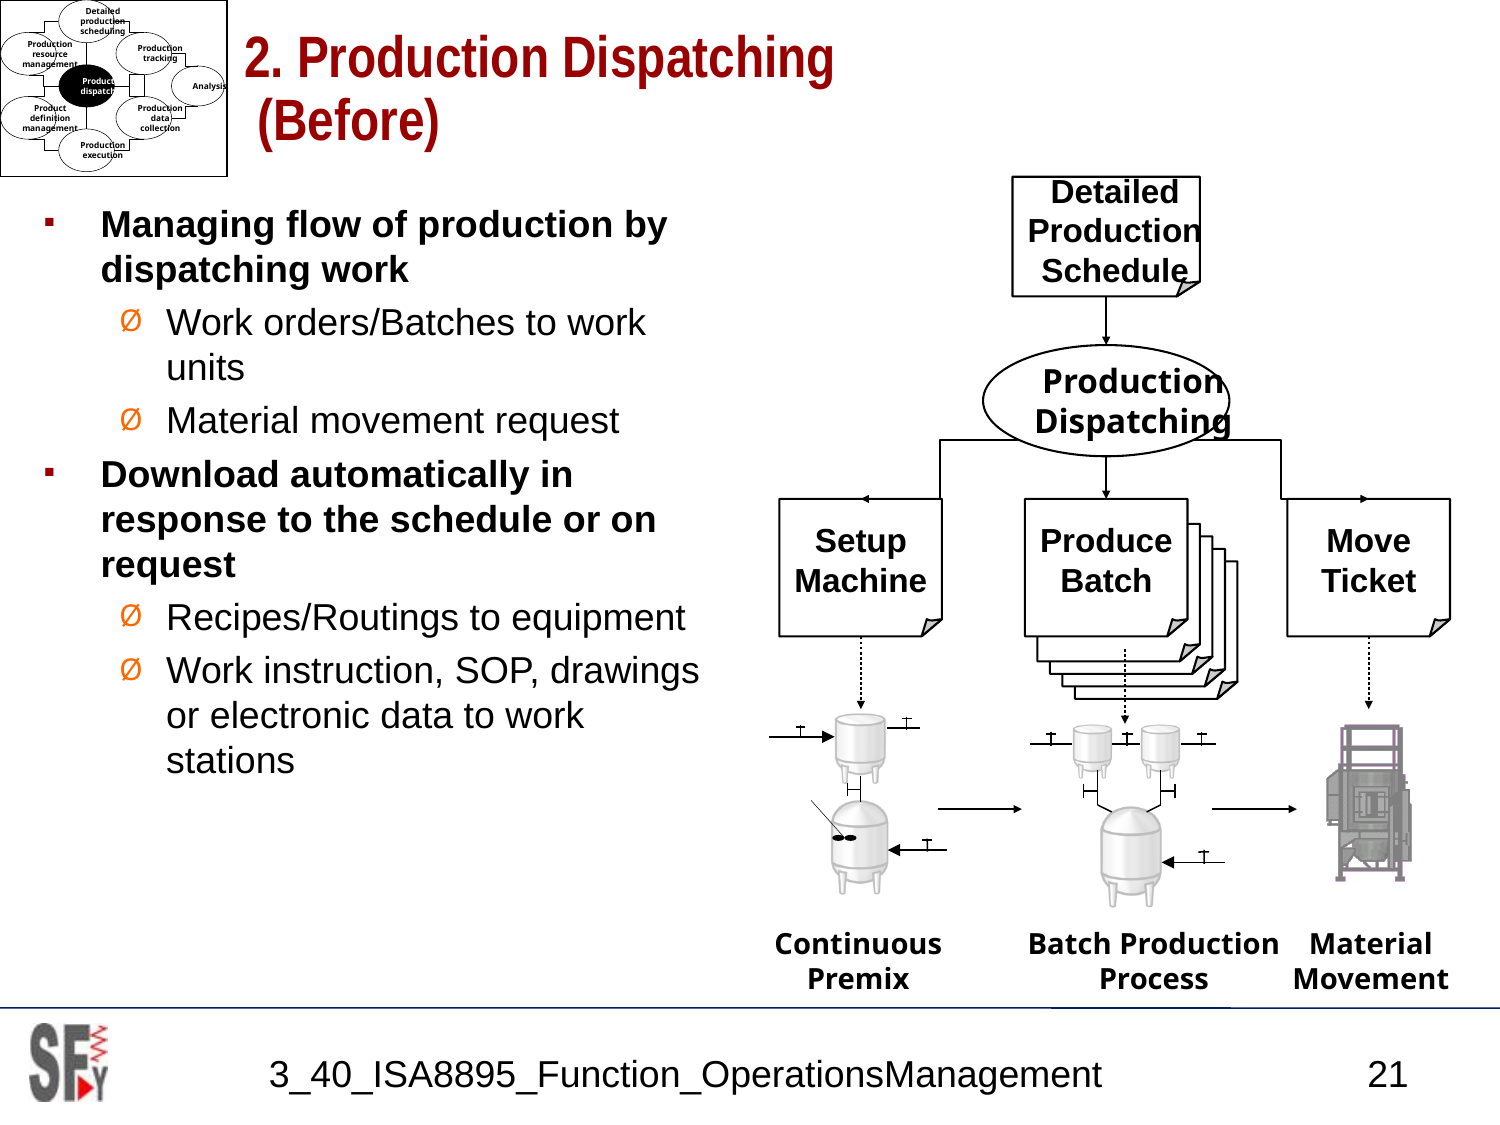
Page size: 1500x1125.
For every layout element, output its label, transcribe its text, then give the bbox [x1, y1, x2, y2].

text_box [832, 834, 857, 841]
list Managing flow of production by dispatching work Work orders/Batches to work units Material movement request Download automatically in response to the schedule or on request Recipes/Routings to equipment Work instruction, SOP, drawings or electronic data to work stations [29, 184, 730, 964]
picture [1057, 721, 1196, 781]
text_box [38, 87, 86, 150]
text_box Production execution [58, 128, 115, 172]
text_box Produce Batch [1024, 498, 1188, 637]
text_box Production data collection [115, 96, 172, 140]
text_box Batch Production Process [1012, 909, 1246, 1012]
picture [29, 1023, 108, 1102]
text_box Detailed Production Schedule [1012, 176, 1200, 297]
footer 3_40_ISA8895_Function_OperationsManagement [253, 1034, 1336, 1103]
slide_number <numéro> [1352, 1034, 1490, 1103]
text_box [130, 75, 144, 96]
text_box Setup Machine [779, 498, 942, 637]
text_box Continuous Premix [741, 909, 975, 1012]
text_box Material Movement [1254, 909, 1488, 1012]
text_box Move Ticket [1287, 498, 1450, 637]
picture [1076, 804, 1189, 909]
picture [1275, 709, 1463, 897]
text_box [87, 87, 134, 150]
text_box [145, 54, 190, 118]
picture [808, 798, 914, 896]
text_box Production tracking [115, 32, 172, 75]
text_box Detailed production scheduling [58, 0, 115, 43]
text_box Production dispatching [58, 64, 115, 108]
title 2. Production Dispatching (Before) [229, 12, 1312, 138]
text_box [38, 22, 86, 86]
text_box [0, 57, 44, 114]
picture [814, 709, 907, 787]
text_box Product definition management [0, 96, 57, 140]
text_box Analysis [171, 65, 225, 106]
text_box Production resource management [0, 32, 57, 76]
text_box Production Dispatching [983, 345, 1230, 457]
text_box [87, 22, 133, 86]
text_box [1037, 523, 1238, 699]
text_box [0, 0, 78, 50]
text_box [0, 0, 228, 177]
